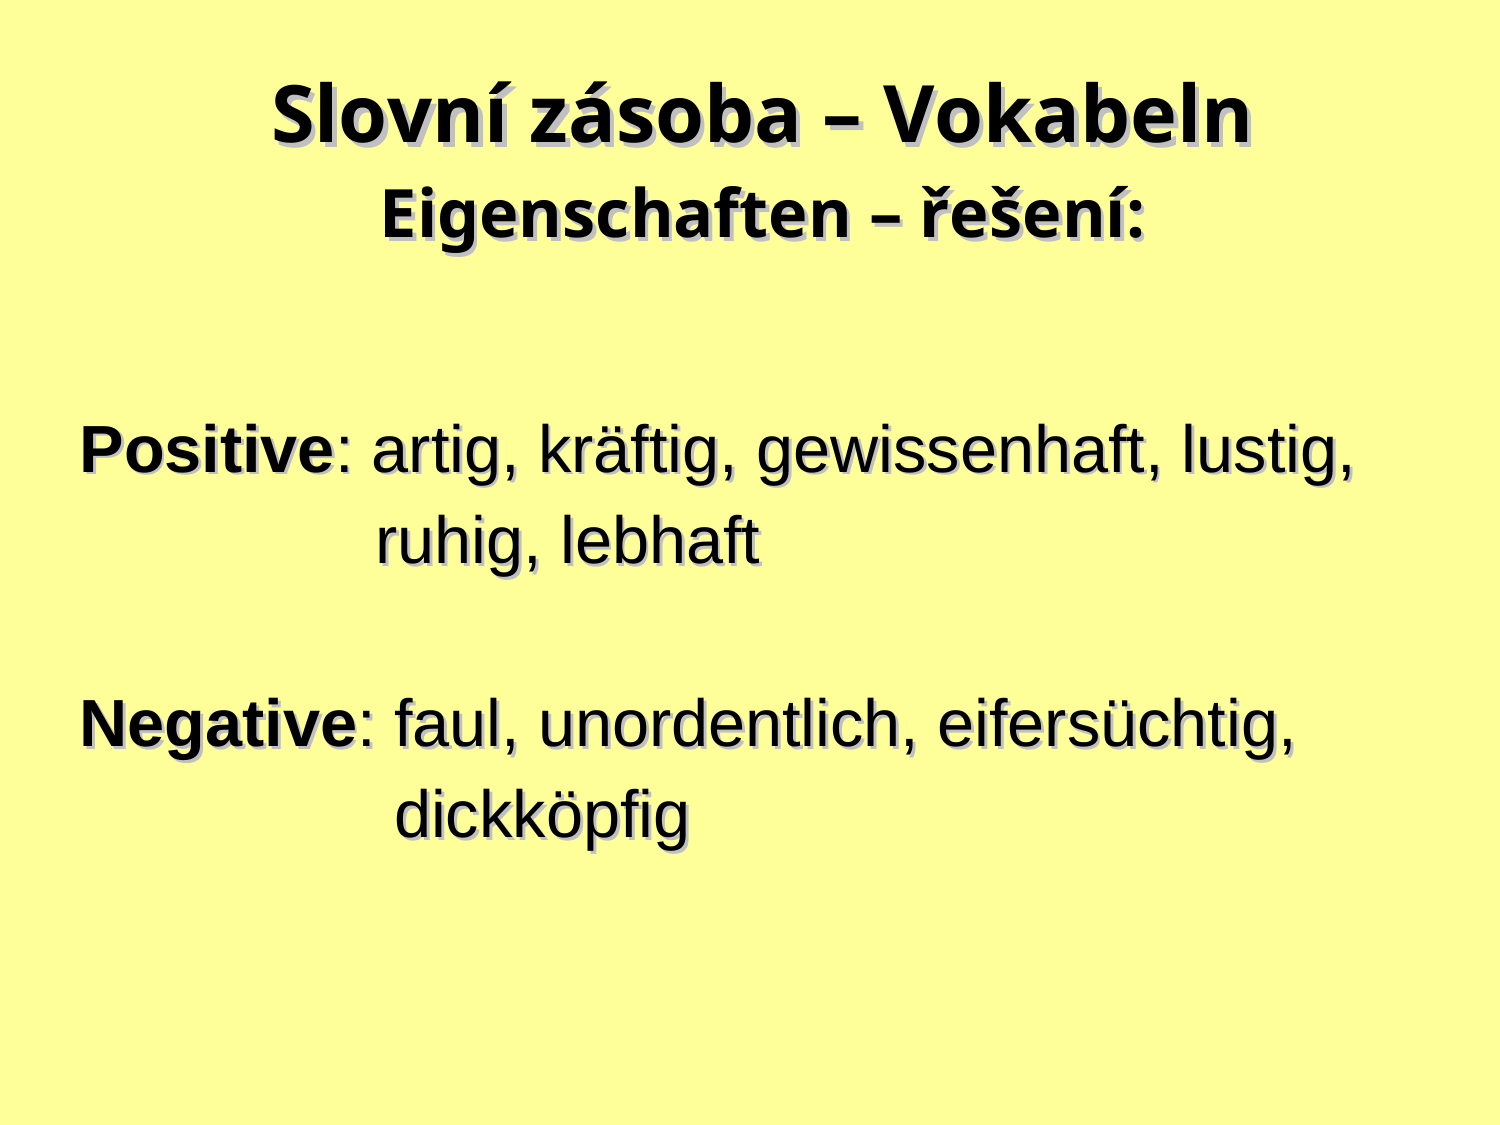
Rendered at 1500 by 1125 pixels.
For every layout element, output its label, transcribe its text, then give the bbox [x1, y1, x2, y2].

title Slovní zásoba – Vokabeln Eigenschaften – řešení: [75, 40, 1451, 276]
list Positive: artig, kräftig, gewissenhaft, lustig, ruhig, lebhaft Negative: faul, unordentlich, eifersüchtig, dickköpfig [64, 312, 1451, 1000]
